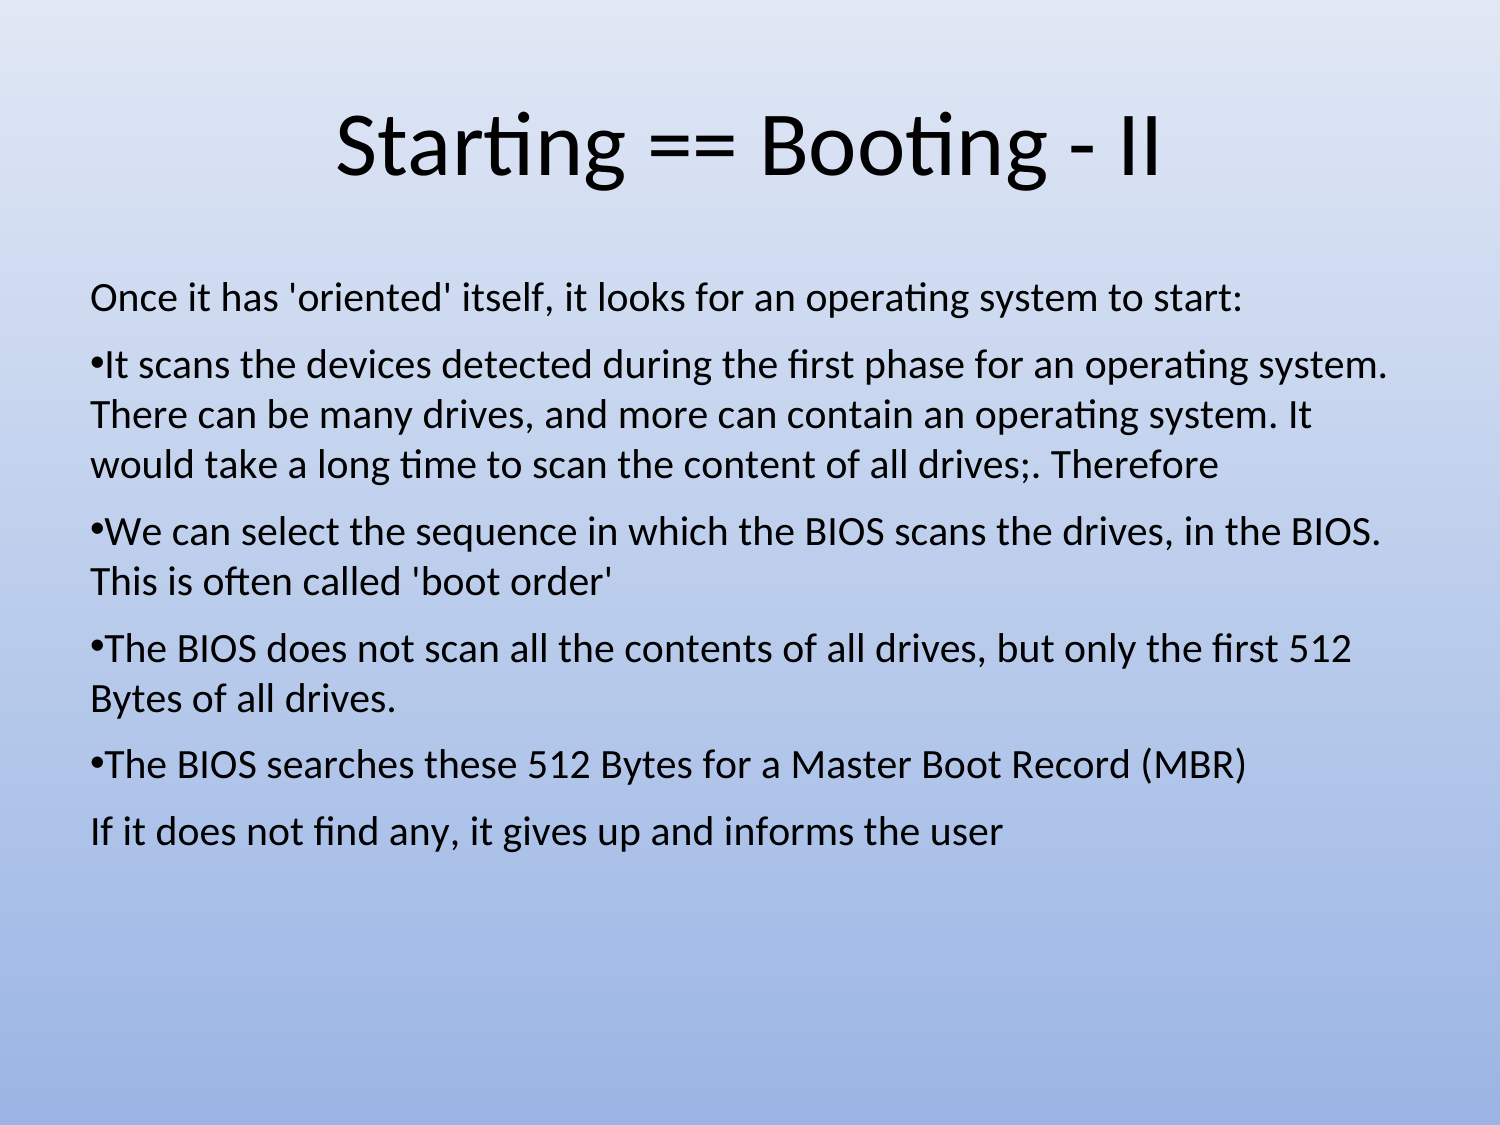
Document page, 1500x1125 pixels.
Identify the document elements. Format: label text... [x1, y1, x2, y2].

title Starting == Booting - II [75, 45, 1426, 233]
list Once it has 'oriented' itself, it looks for an operating system to start: It scans the devices detected during the first phase for an operating system. There can be many drives, and more can contain an operating system. It would take a long time to scan the content of all drives;. Therefore We can select the sequence in which the BIOS scans the drives, in the BIOS. This is often called 'boot order' The BIOS does not scan all the contents of all drives, but only the first 512 Bytes of all drives. The BIOS searches these 512 Bytes for a Master Boot Record (MBR) If it does not find any, it gives up and informs the user [75, 262, 1426, 1005]
